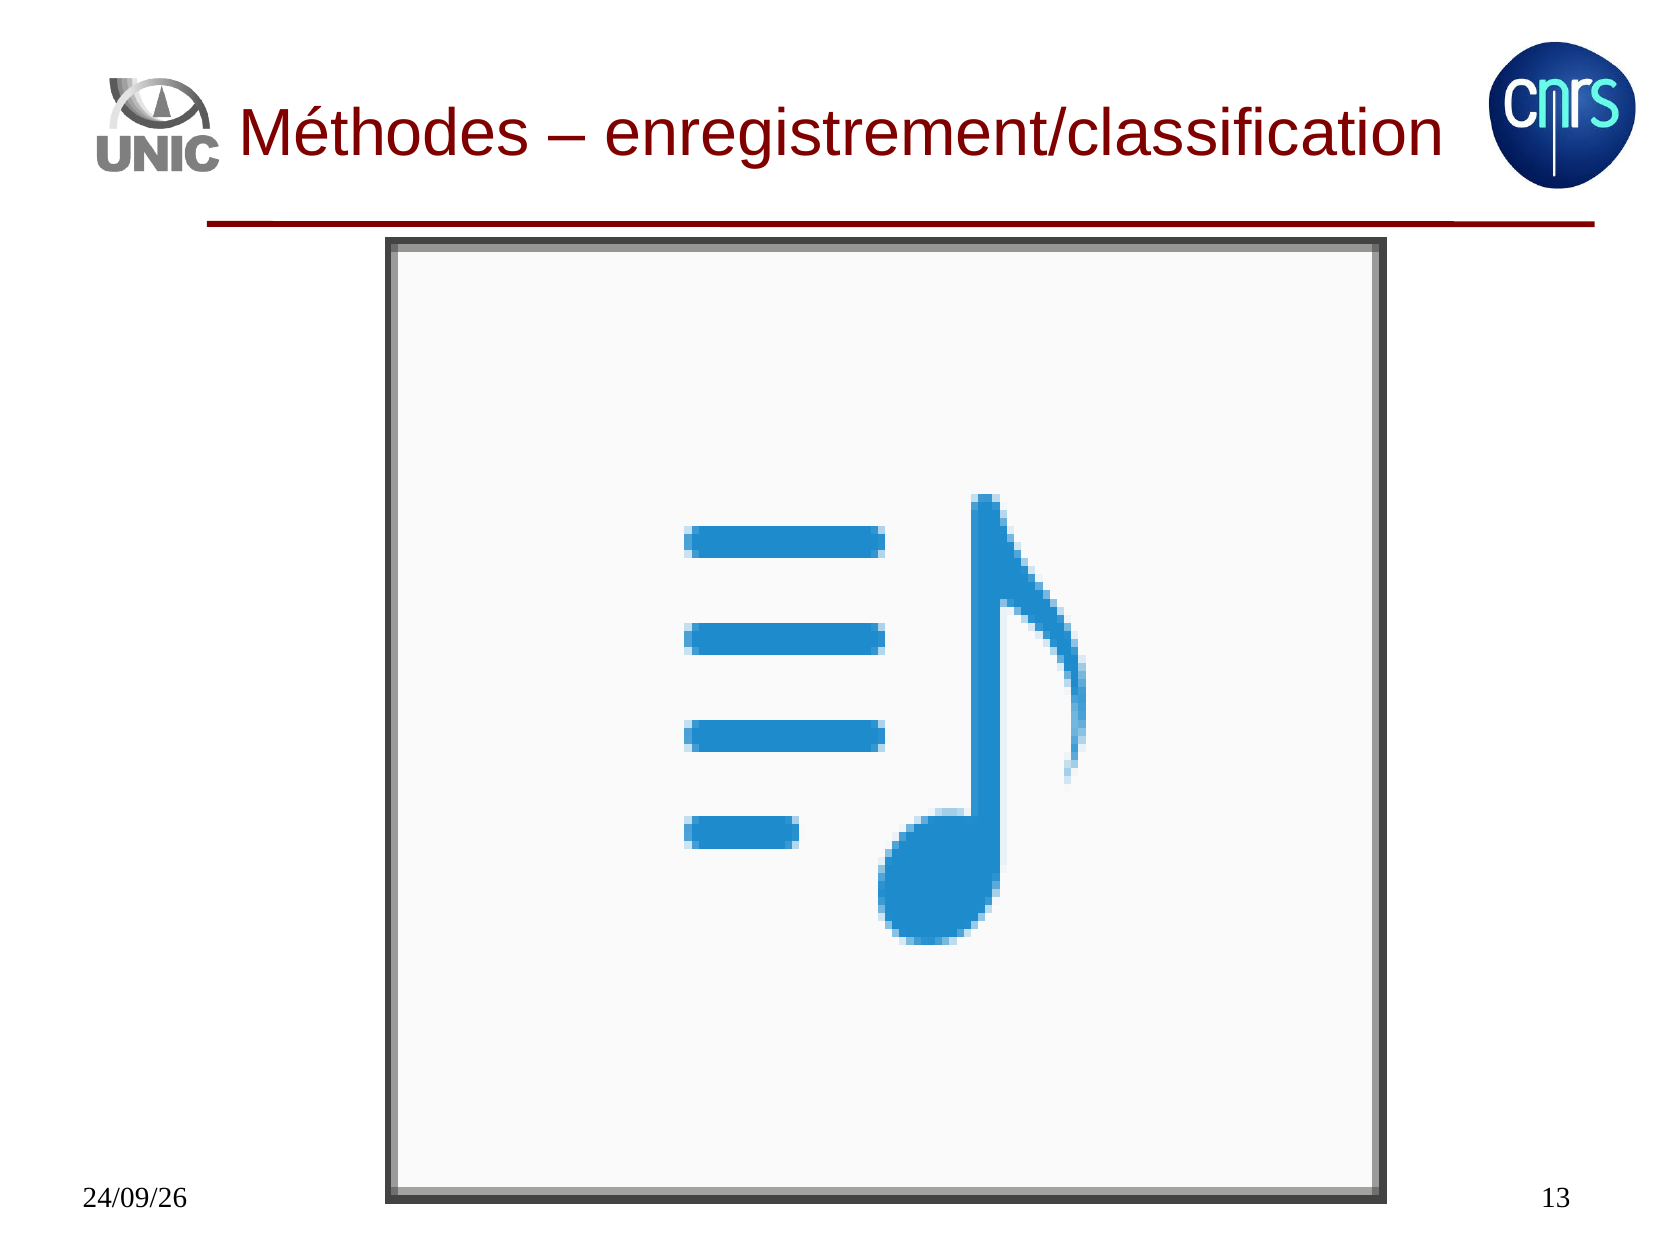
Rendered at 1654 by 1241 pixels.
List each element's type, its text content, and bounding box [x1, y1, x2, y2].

picture [1488, 41, 1636, 189]
text_box <numéro> [1185, 1180, 1571, 1215]
text_box 13/02/12 [82, 1180, 468, 1215]
text_box Méthodes – enregistrement/classification [206, 88, 1477, 207]
text_box [383, 236, 1388, 1205]
picture [89, 65, 226, 187]
